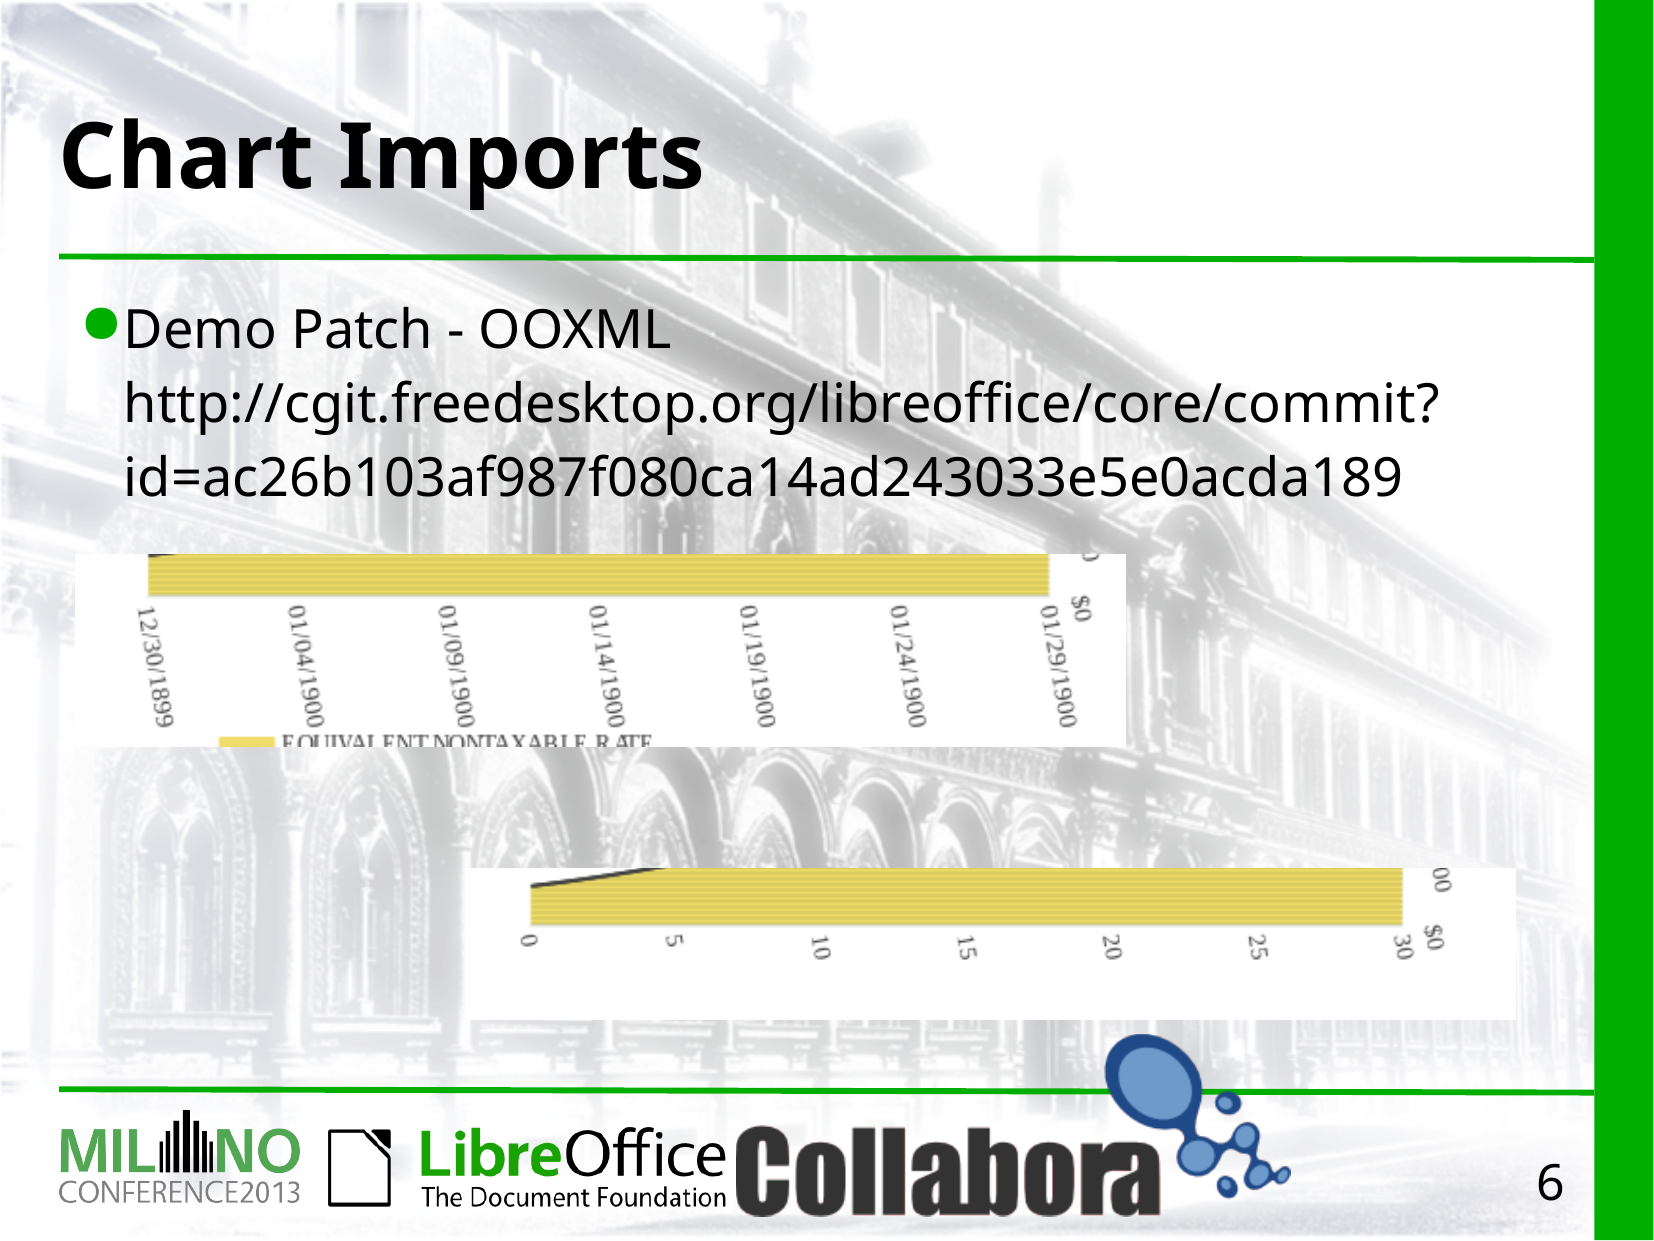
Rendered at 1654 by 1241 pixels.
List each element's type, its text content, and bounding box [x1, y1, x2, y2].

list Demo Patch - OOXML http://cgit.freedesktop.org/libreoffice/core/commit?id=ac26b103af987f080ca14ad243033e5e0acda189 [35, 290, 1524, 1010]
picture [0, 1, 1594, 1241]
title Chart Imports [59, 49, 1548, 257]
